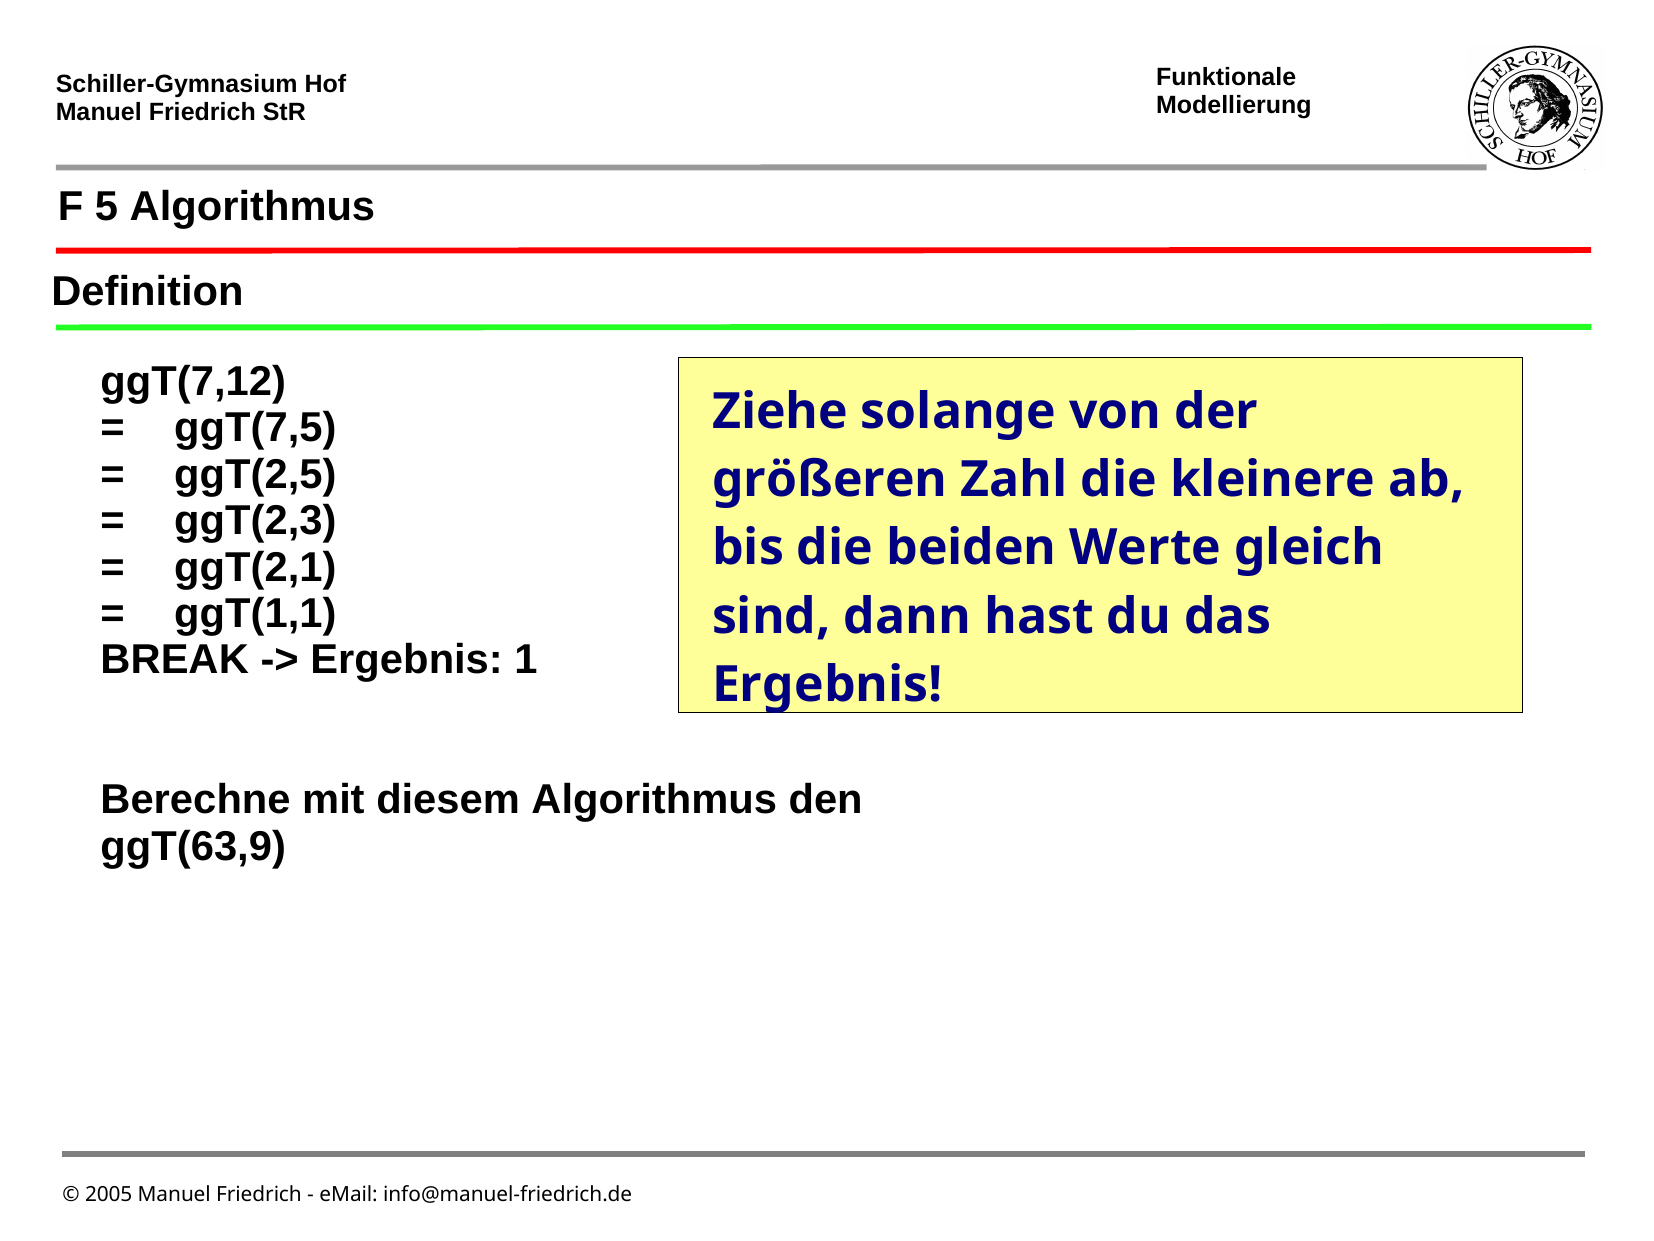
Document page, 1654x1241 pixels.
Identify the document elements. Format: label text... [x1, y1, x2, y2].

text_box Definition [51, 268, 1563, 319]
text_box © 2005 Manuel Friedrich - eMail: info@manuel-friedrich.de [62, 1178, 1550, 1204]
text_box F 5 Algorithmus [57, 183, 1284, 234]
text_box ggT(7,12) = ggT(7,5) = ggT(2,5) = ggT(2,3) = ggT(2,1) = ggT(1,1) BREAK -> Ergebnis: 1 Berechne mit diesem Algorithmus den ggT(63,9) [100, 357, 936, 1014]
text_box Ziehe solange von der größeren Zahl die kleinere ab, bis die beiden Werte gleich sind, dann hast du das Ergebnis! [712, 375, 1480, 680]
picture [1466, 44, 1605, 172]
text_box Schiller-Gymnasium Hof Manuel Friedrich StR [55, 69, 396, 129]
text_box Funktionale Modellierung [1156, 62, 1425, 123]
text_box [936, 357, 1523, 713]
